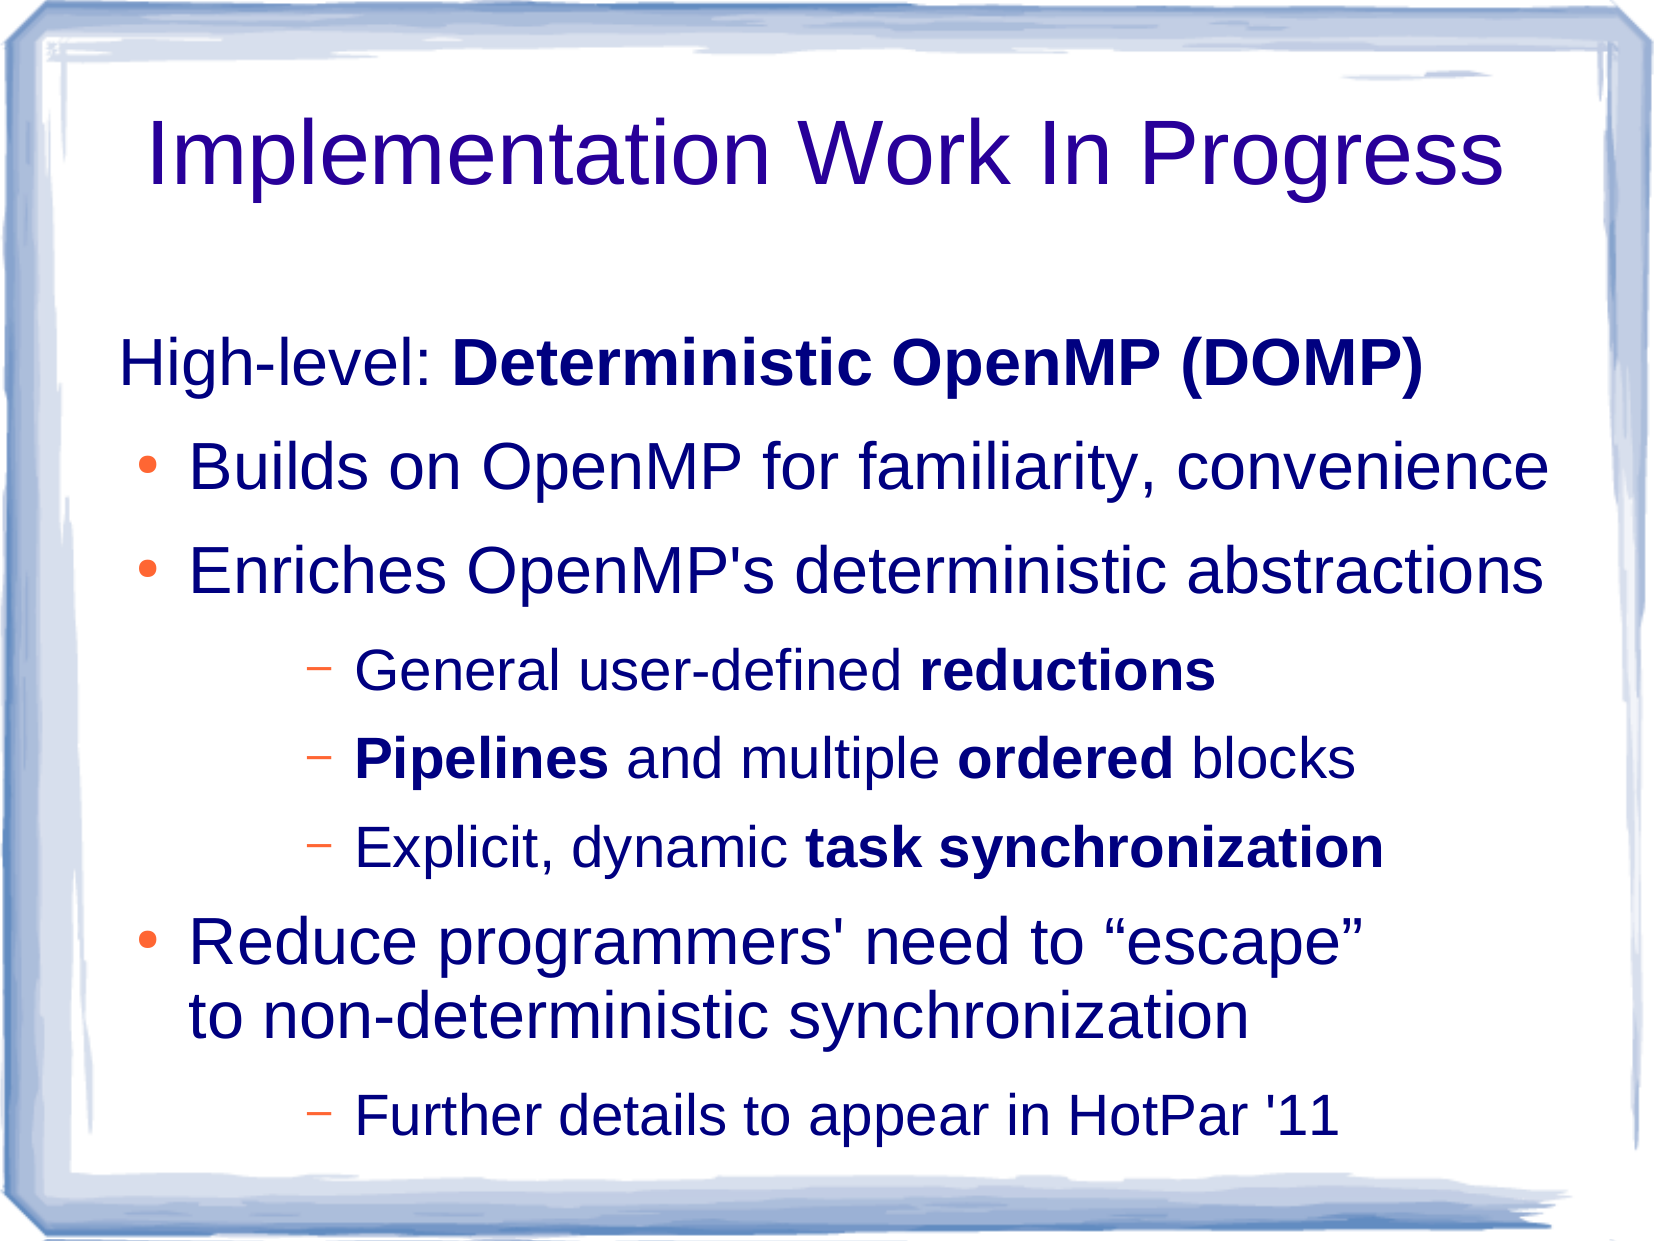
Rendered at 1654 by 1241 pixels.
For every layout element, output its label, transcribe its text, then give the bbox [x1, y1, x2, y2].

list High-level: Deterministic OpenMP (DOMP) Builds on OpenMP for familiarity, convenience Enriches OpenMP's deterministic abstractions General user-defined reductions Pipelines and multiple ordered blocks Explicit, dynamic task synchronization Reduce programmers' need to “escape” to non-deterministic synchronization Further details to appear in HotPar '11 [118, 324, 1571, 1147]
title Implementation Work In Progress [82, 56, 1571, 250]
picture [0, 0, 1654, 1241]
